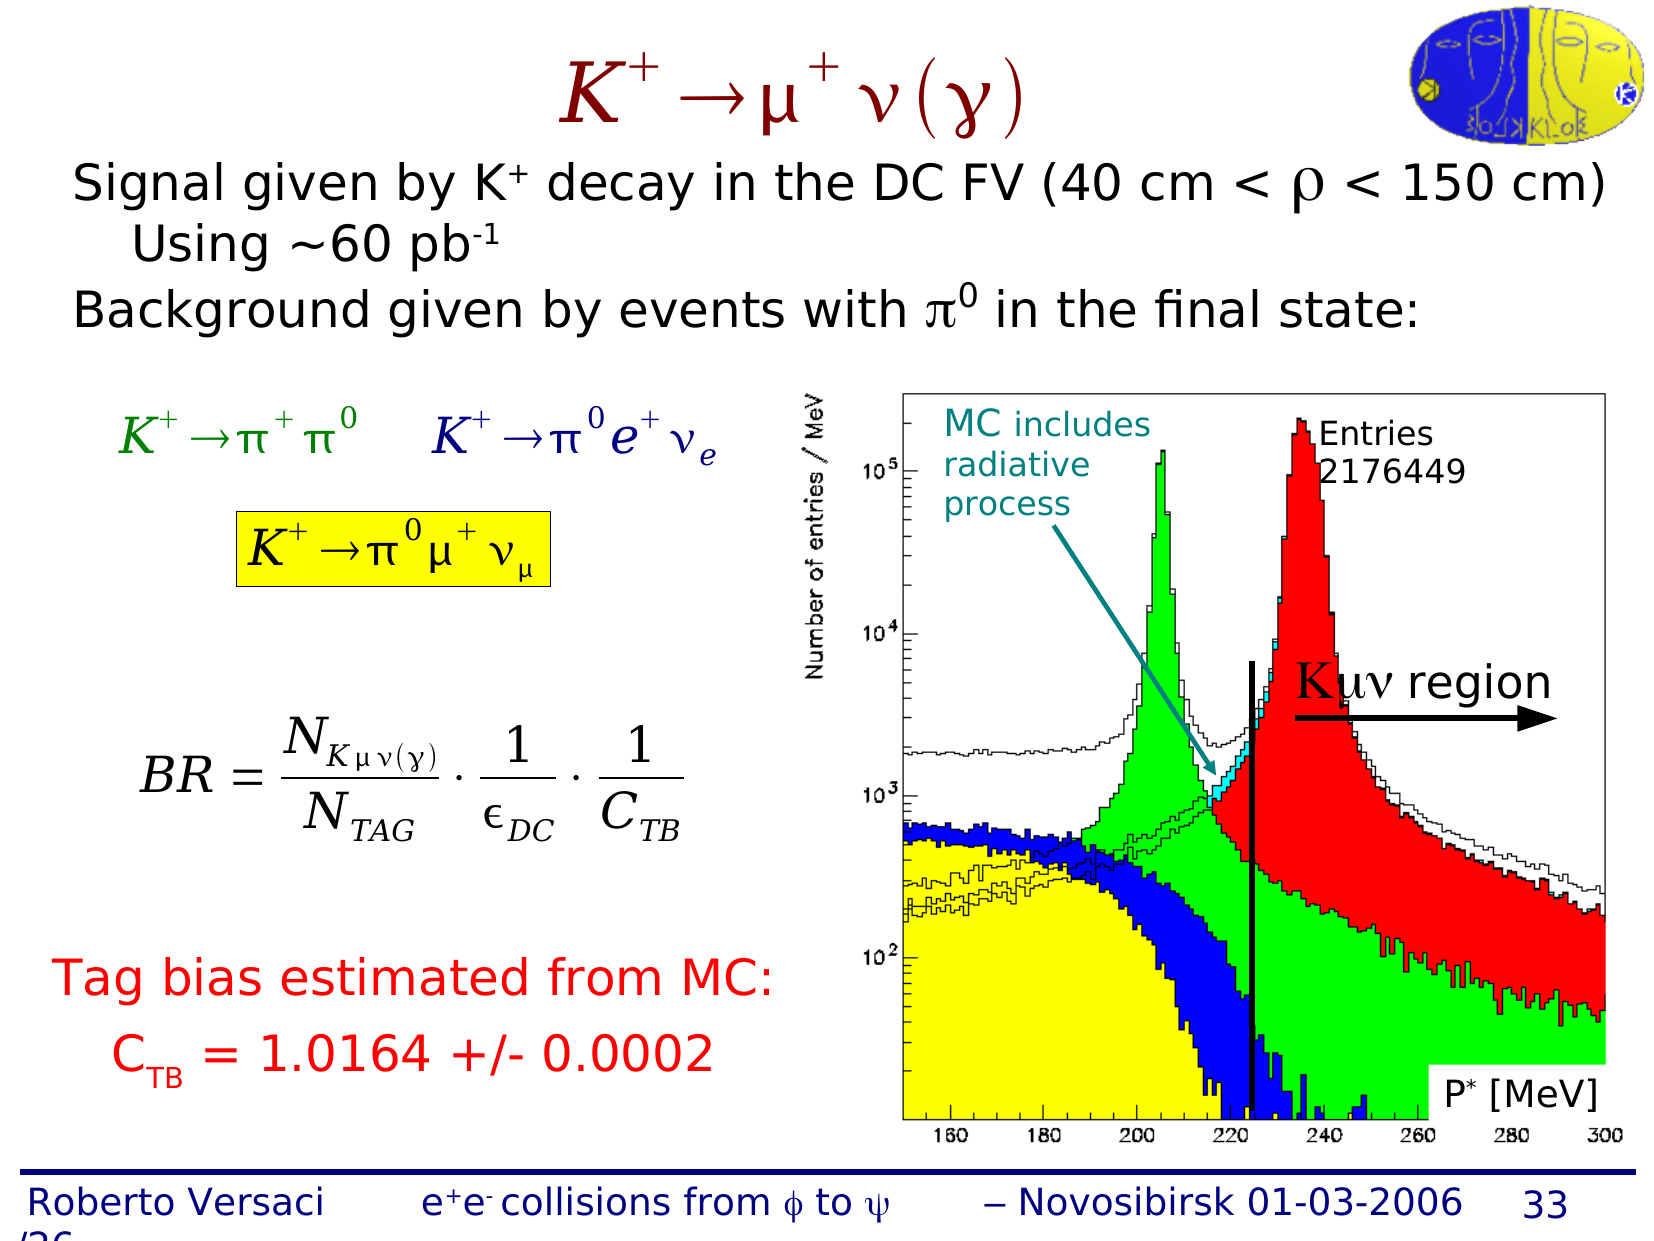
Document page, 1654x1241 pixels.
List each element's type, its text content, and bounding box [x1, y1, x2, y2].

text_box P* [MeV] [1428, 1064, 1629, 1124]
chart [112, 399, 365, 469]
picture [1398, 0, 1654, 151]
text_box MC includes radiative process [928, 394, 1204, 531]
picture [791, 374, 1629, 1150]
text_box [236, 511, 551, 587]
text_box Signal given by K+ decay in the DC FV (40 cm < r < 150 cm) Using ~60 pb-1 Background given by events with p0 in the final state: [41, 146, 1606, 383]
chart [554, 34, 1033, 149]
text_box Tag bias estimated from MC: CTB = 1.0164 +/- 0.0002 [37, 941, 796, 1103]
text_box Entries 2176449 [1303, 407, 1617, 500]
text_box K region [1294, 649, 1553, 711]
chart [425, 399, 723, 473]
chart [242, 512, 542, 588]
chart [134, 706, 692, 849]
